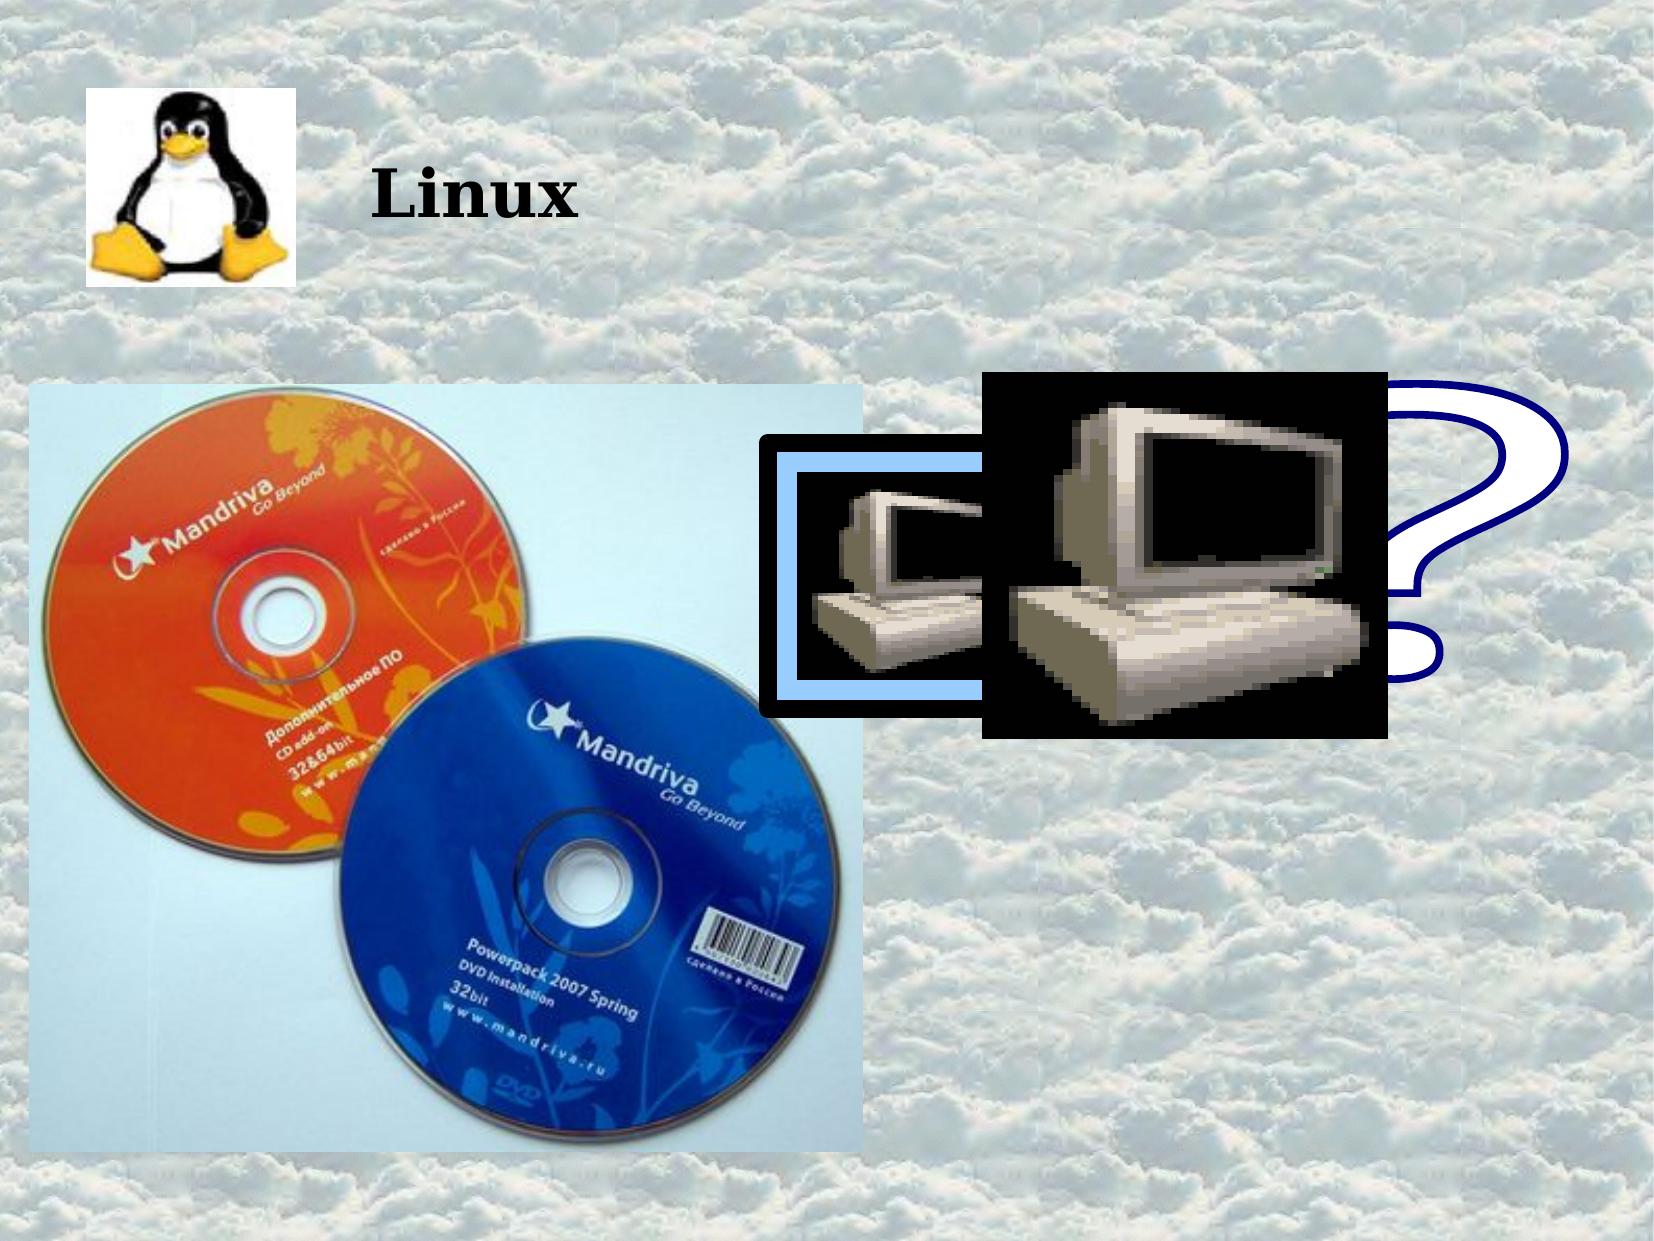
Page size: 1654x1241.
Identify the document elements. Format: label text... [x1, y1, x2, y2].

text_box ? [1388, 383, 1565, 594]
text_box Linux [354, 147, 709, 242]
text_box ? [1388, 625, 1440, 680]
picture [0, 0, 1654, 1241]
text_box [767, 442, 982, 709]
